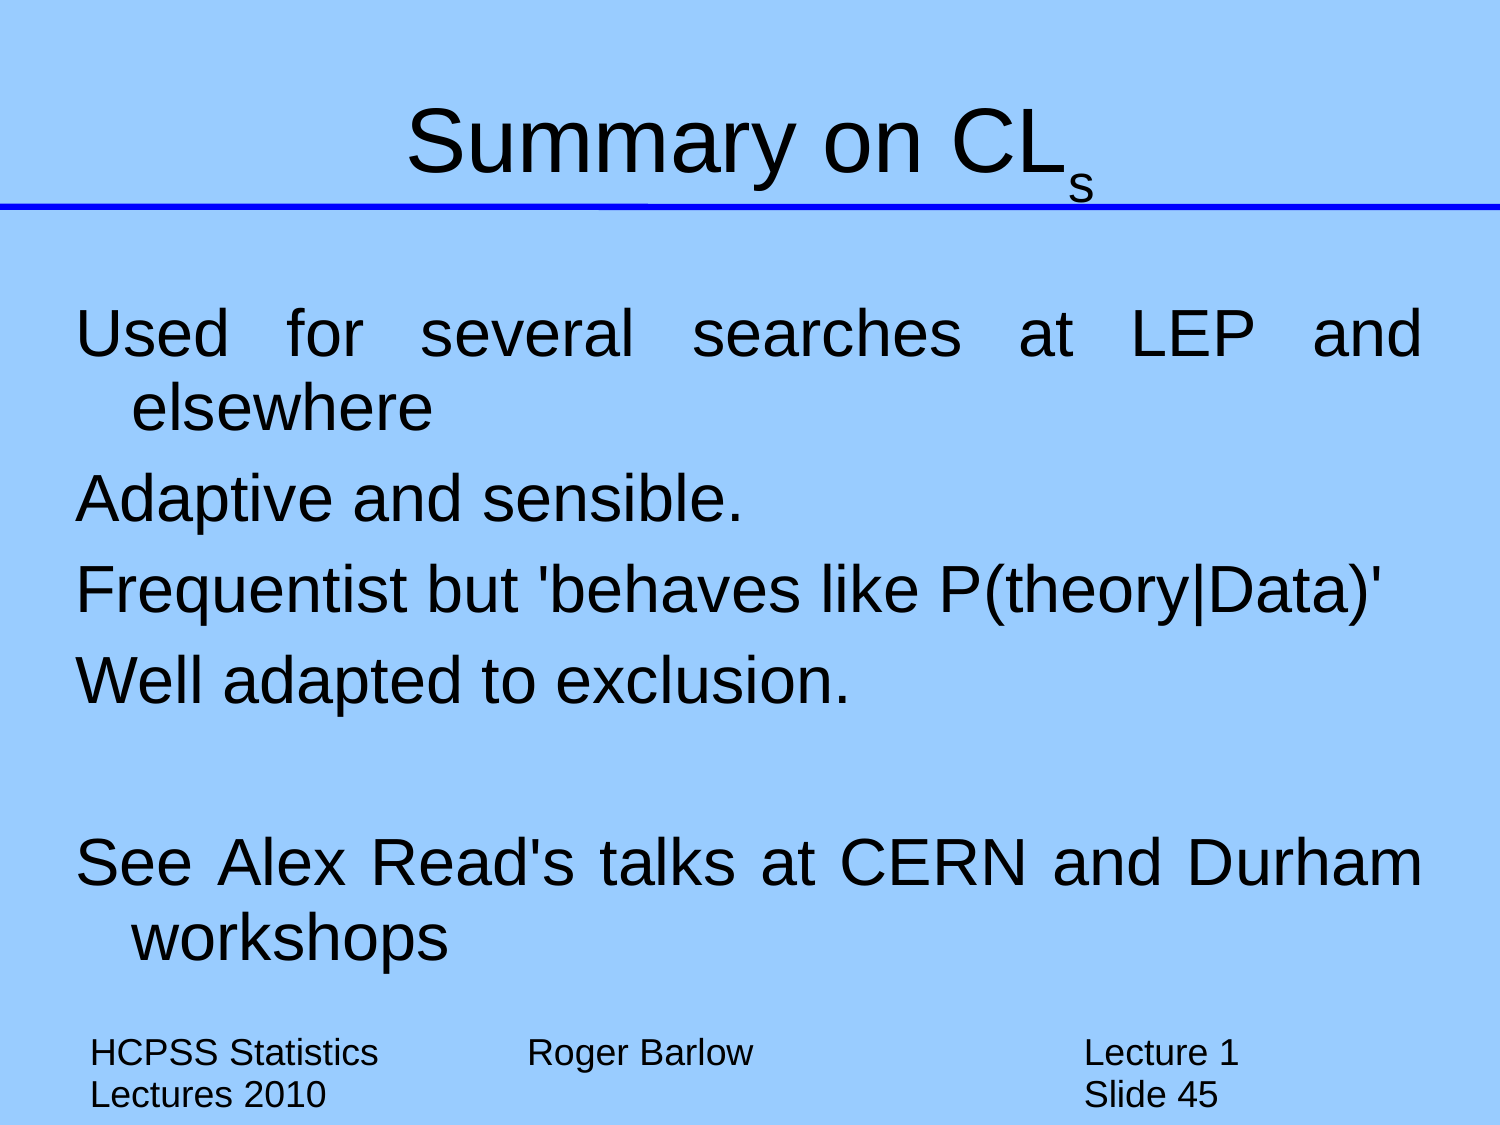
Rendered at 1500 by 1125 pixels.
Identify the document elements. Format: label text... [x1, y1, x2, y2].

title Summary on CLs [75, 45, 1426, 233]
subtitle Used for several searches at LEP and elsewhere Adaptive and sensible. Frequentist but 'behaves like P(theory|Data)' Well adapted to exclusion. See Alex Read's talks at CERN and Durham workshops [75, 262, 1426, 1006]
